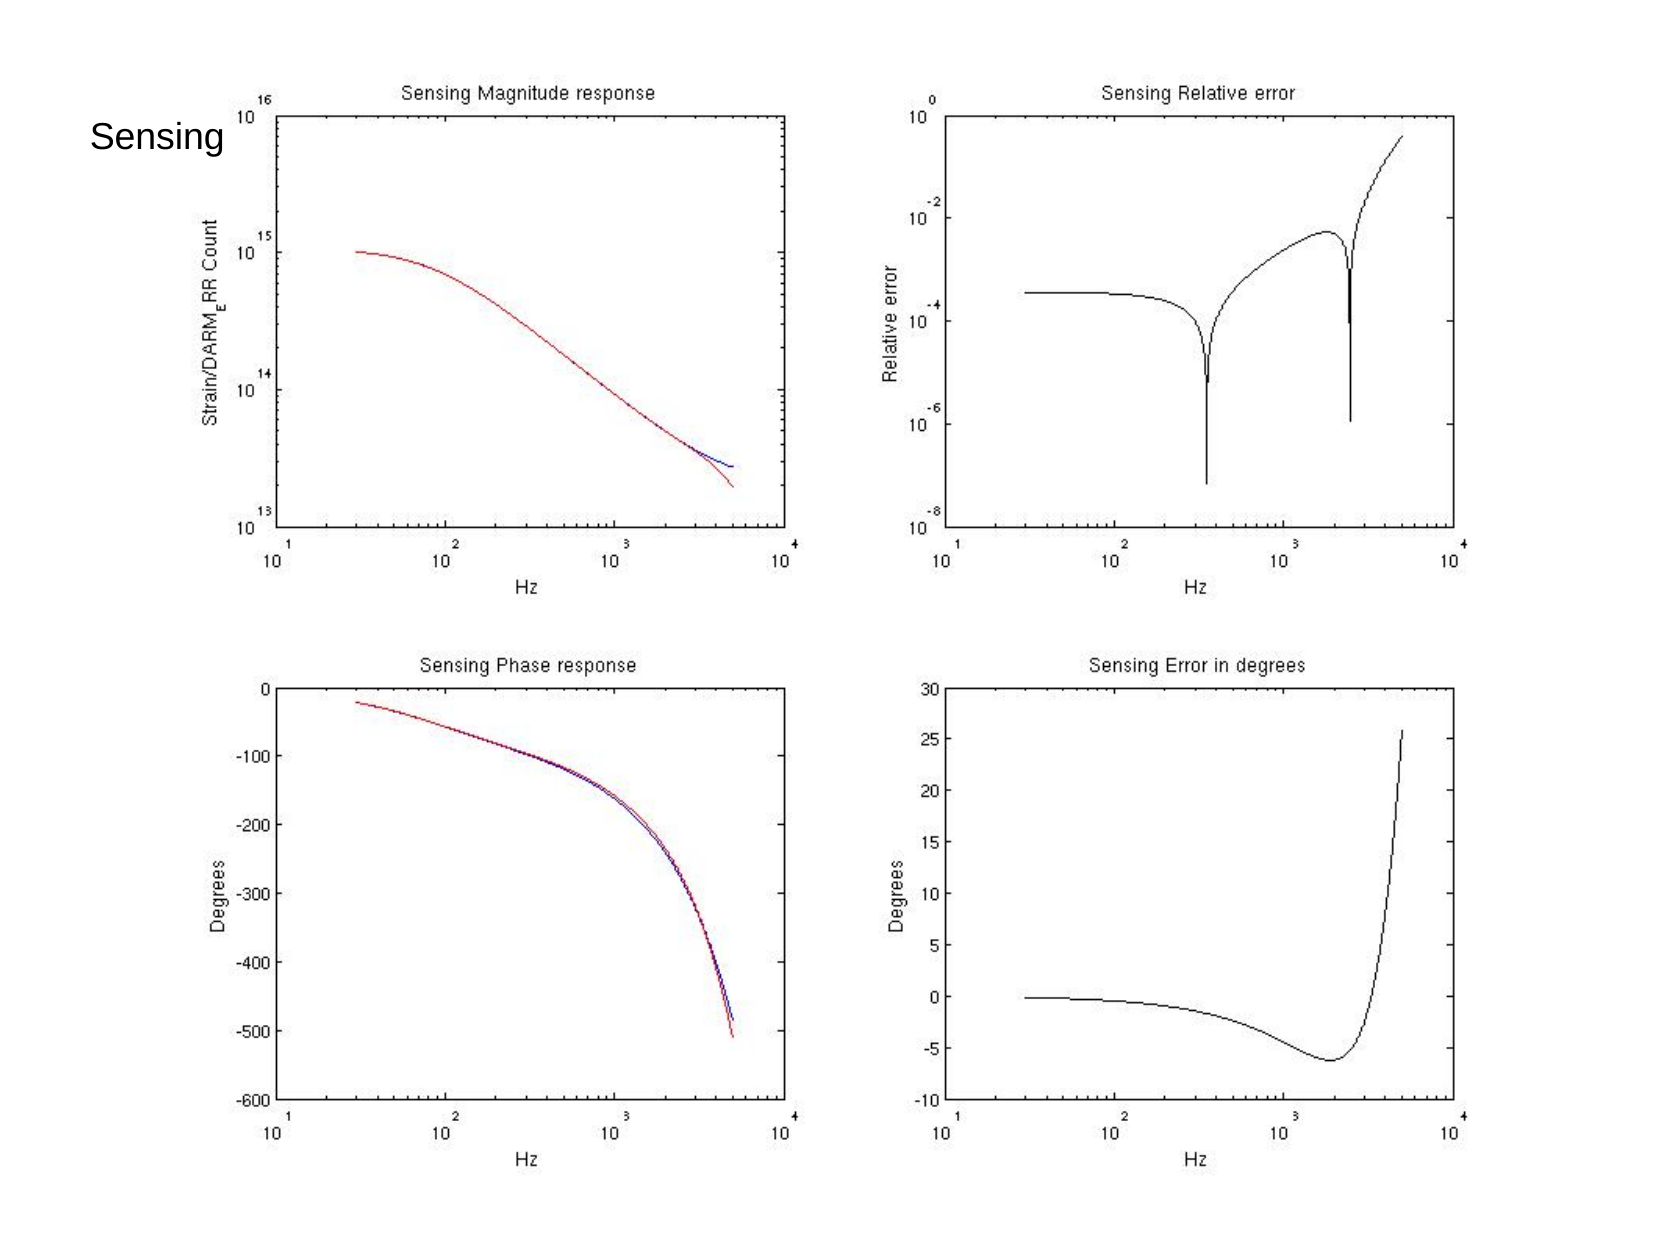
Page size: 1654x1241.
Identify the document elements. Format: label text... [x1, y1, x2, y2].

text_box Sensing [75, 108, 240, 170]
picture [79, 25, 1597, 1232]
